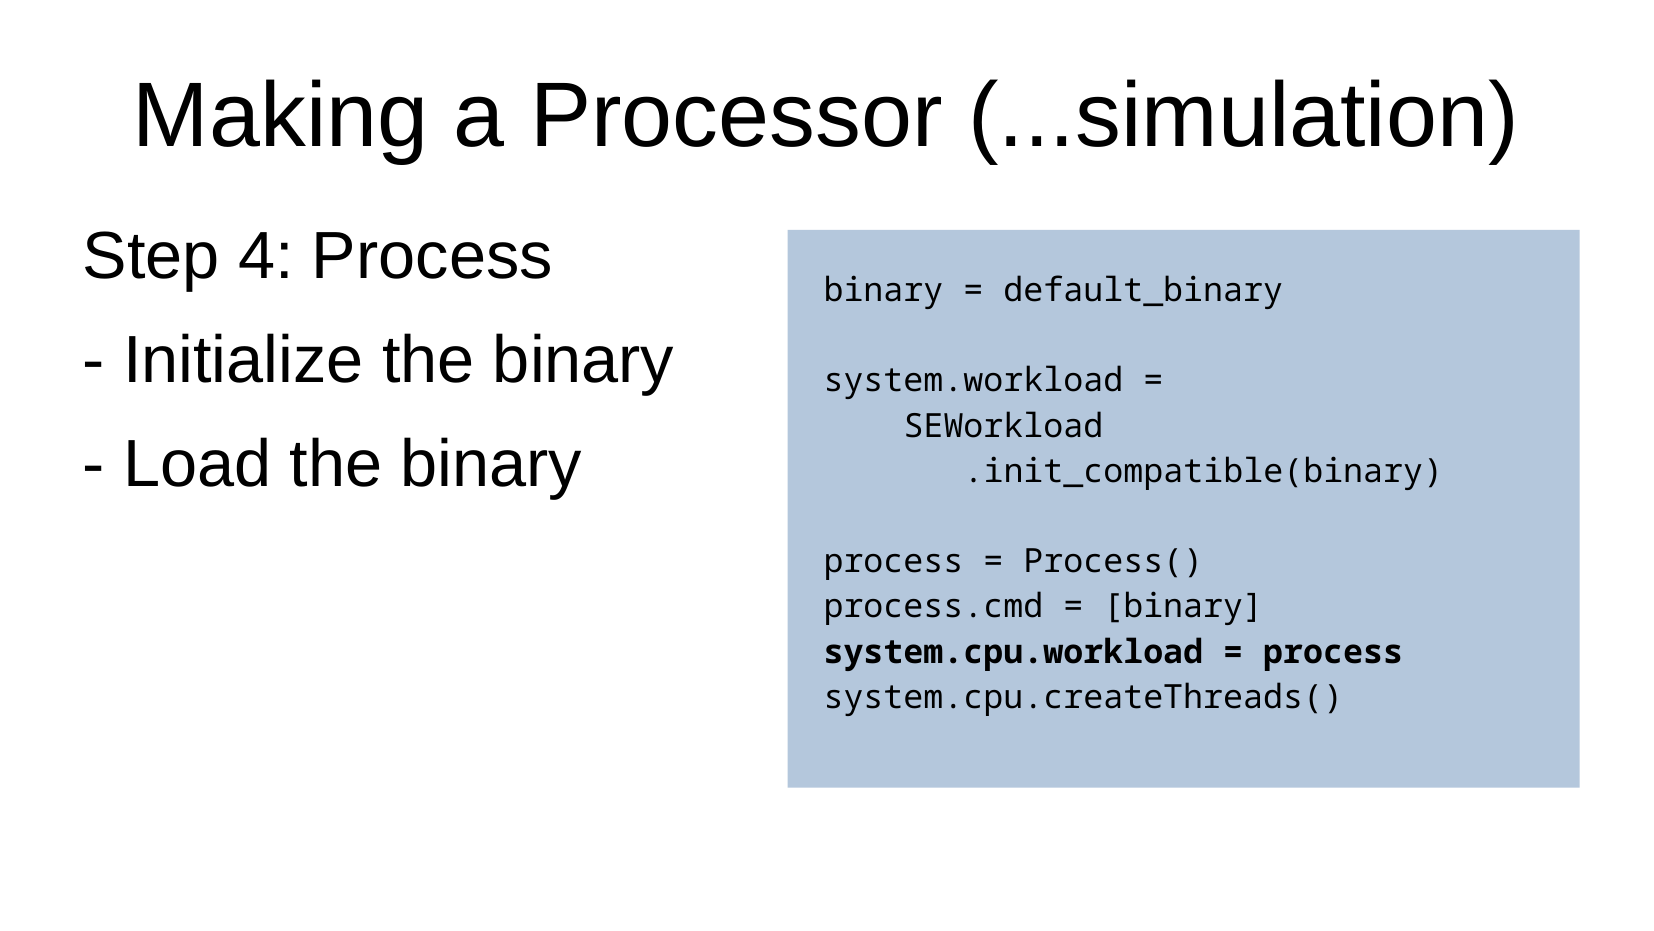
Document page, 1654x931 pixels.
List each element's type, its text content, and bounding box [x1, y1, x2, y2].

text_box binary = default_binary system.workload = SEWorkload .init_compatible(binary) process = Process() process.cmd = [binary] system.cpu.workload = process system.cpu.createThreads() [787, 229, 1580, 788]
title Making a Processor (...simulation) [82, 37, 1571, 193]
list Step 4: Process - Initialize the binary - Load the binary [82, 217, 809, 863]
